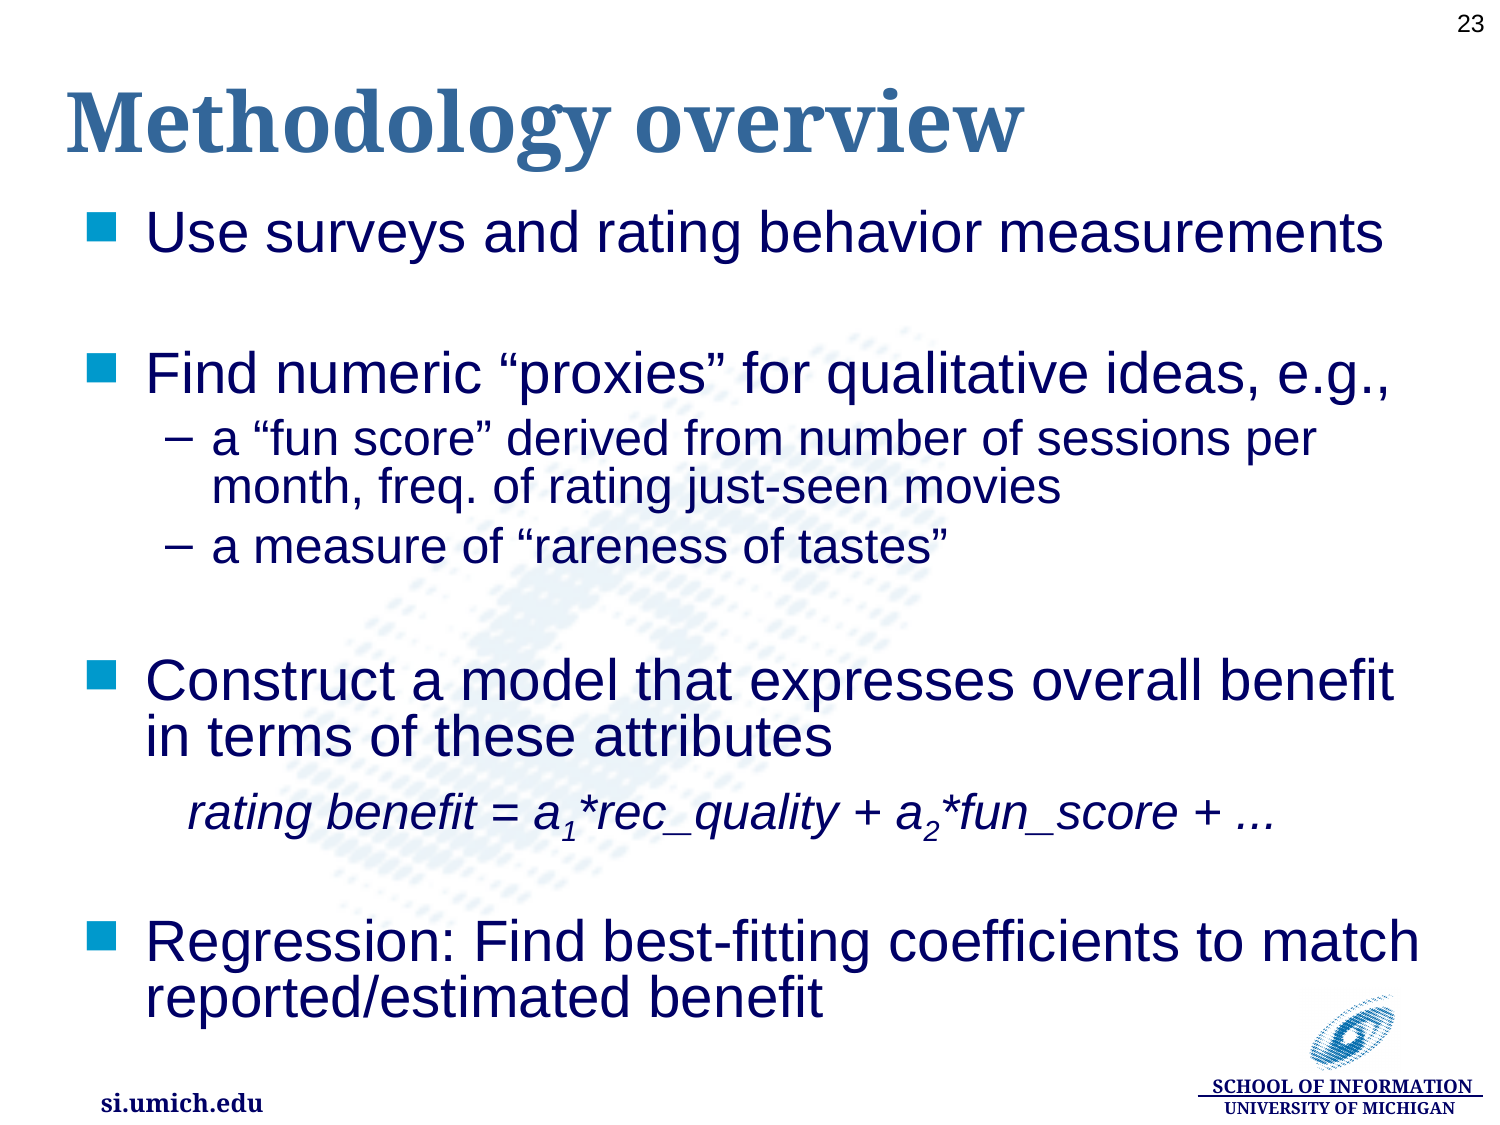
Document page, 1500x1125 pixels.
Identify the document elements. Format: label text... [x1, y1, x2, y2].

list Use surveys and rating behavior measurements Find numeric “proxies” for qualitative ideas, e.g., a “fun score” derived from number of sessions per month, freq. of rating just-seen movies a measure of “rareness of tastes” Construct a model that expresses overall benefit in terms of these attributes rating benefit = a1*rec_quality + a2*fun_score + ... Regression: Find best-fitting coefficients to match reported/estimated benefit [74, 200, 1463, 1037]
title Methodology overview [50, 24, 1326, 213]
picture [1299, 1037, 1401, 1073]
text_box <number> [1337, 0, 1500, 51]
